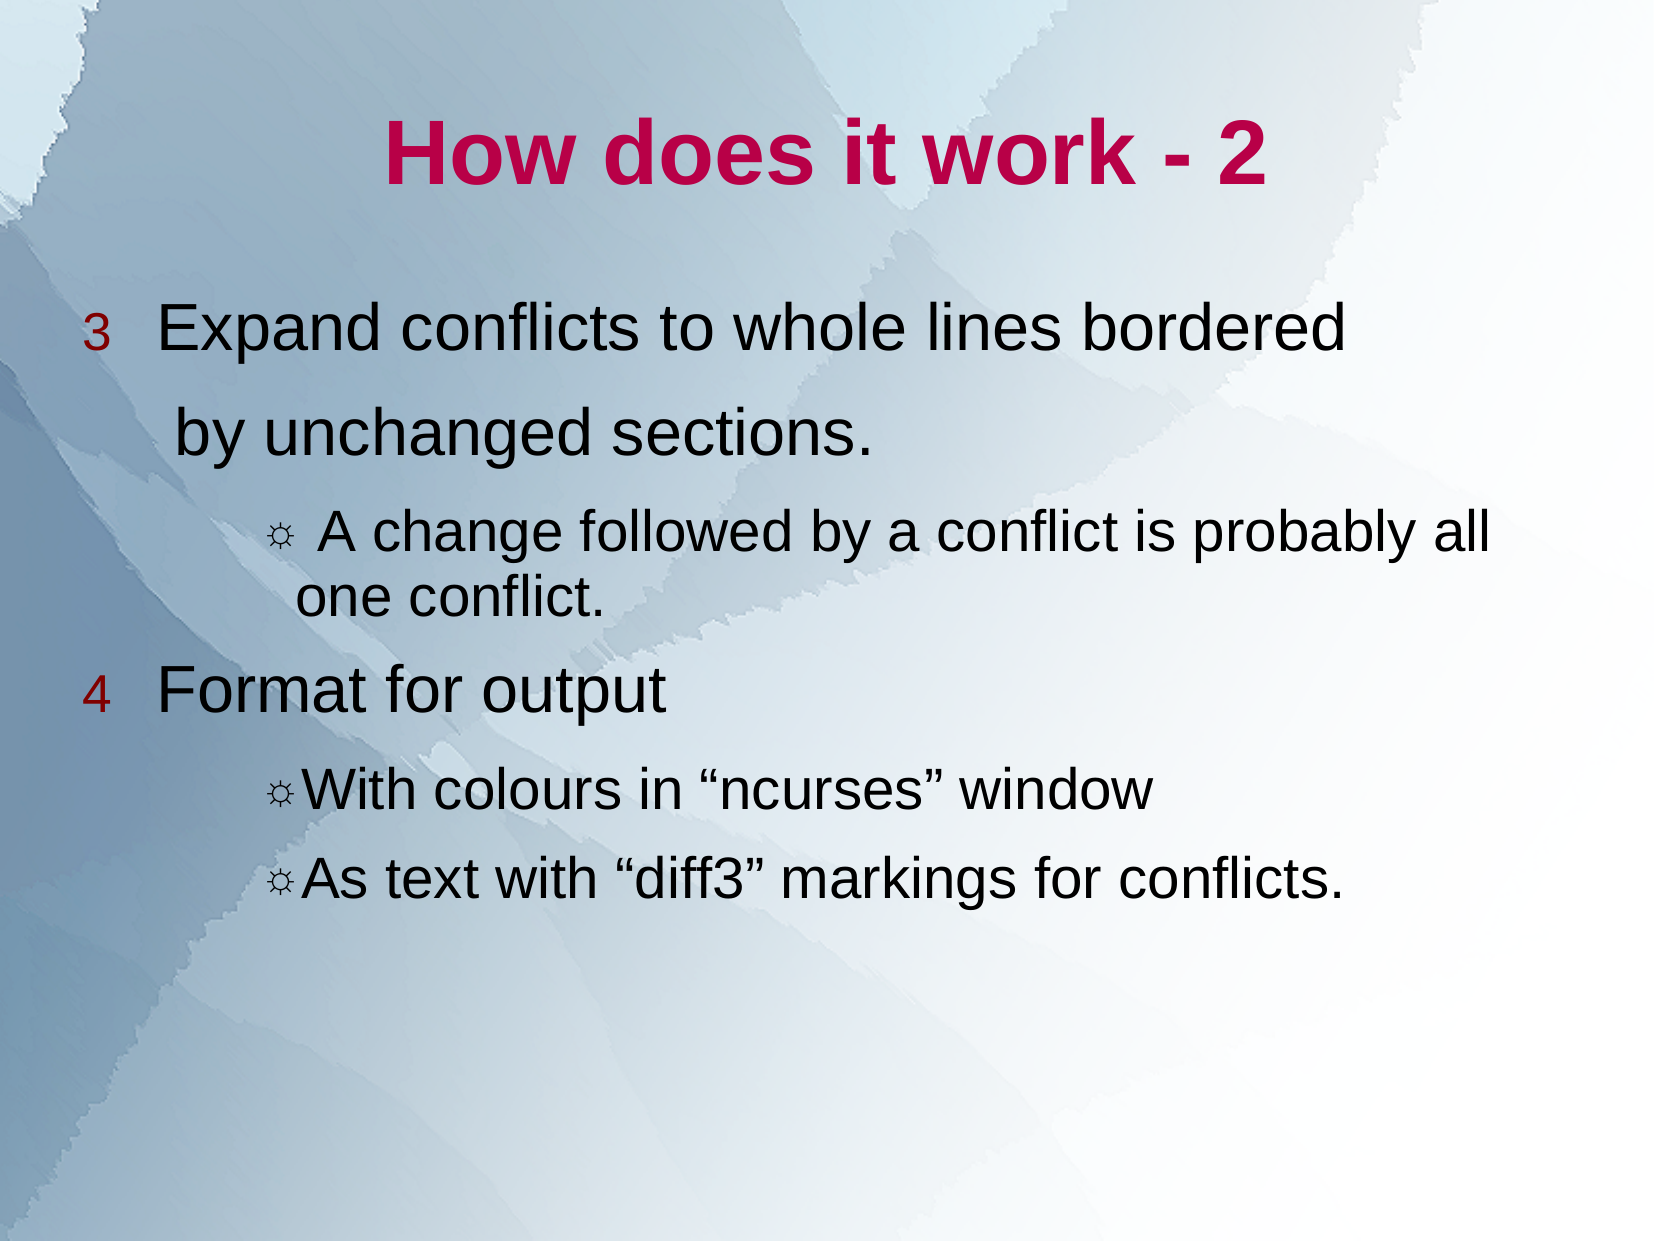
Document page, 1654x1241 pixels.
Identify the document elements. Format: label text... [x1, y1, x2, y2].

title How does it work - 2 [82, 49, 1571, 257]
list Expand conflicts to whole lines bordered by unchanged sections. A change followed by a conflict is probably all one conflict. Format for output With colours in “ncurses” window As text with “diff3” markings for conflicts. [82, 290, 1571, 1010]
picture [0, 0, 1654, 1241]
